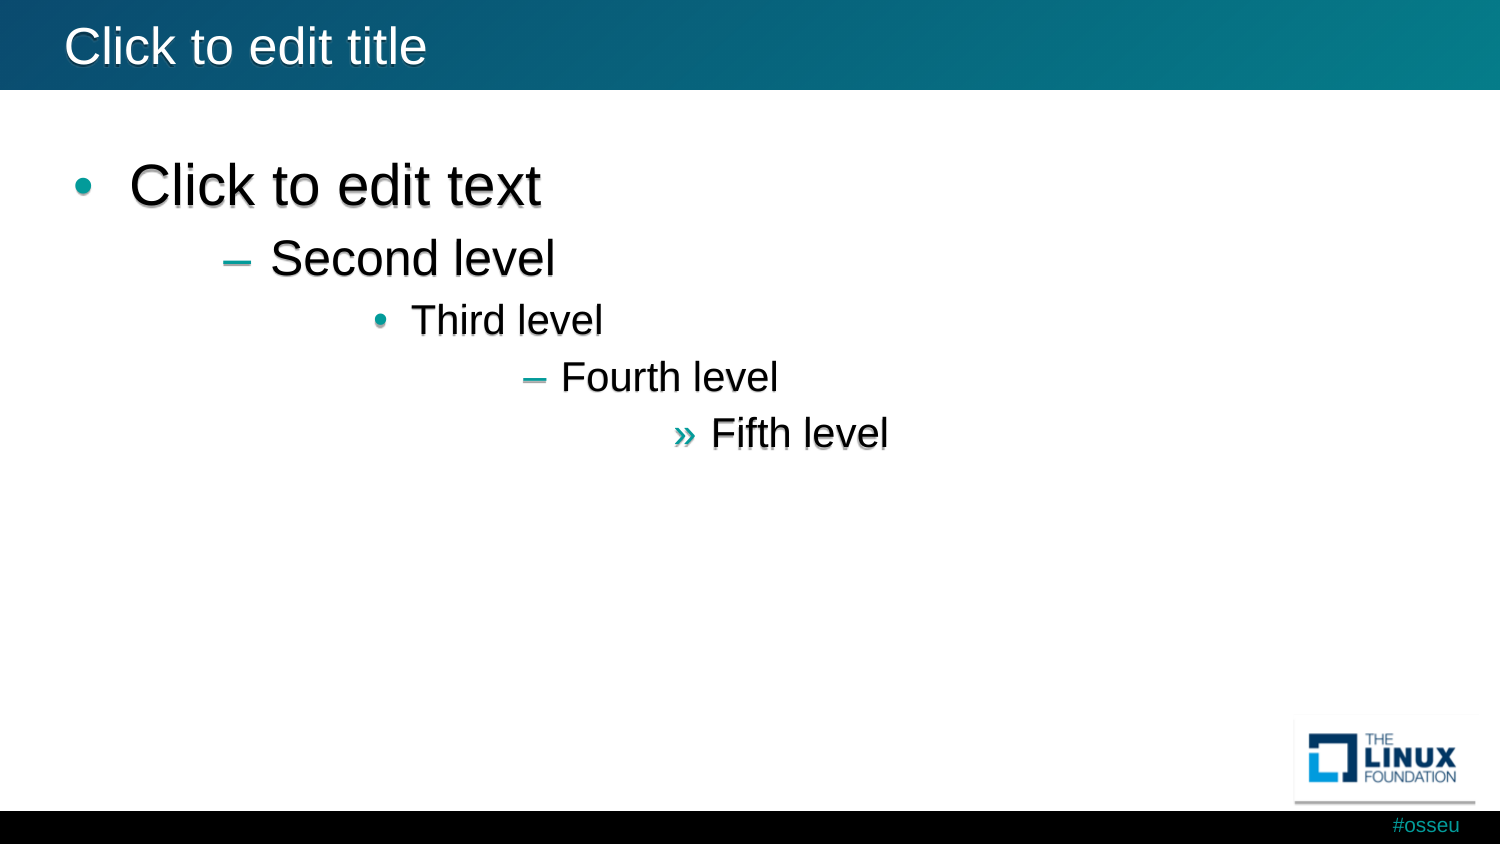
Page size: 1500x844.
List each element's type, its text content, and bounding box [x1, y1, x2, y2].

title Click to edit title [48, 6, 1426, 88]
list Click to edit text Second level Third level Fourth level Fifth level [58, 145, 1269, 754]
